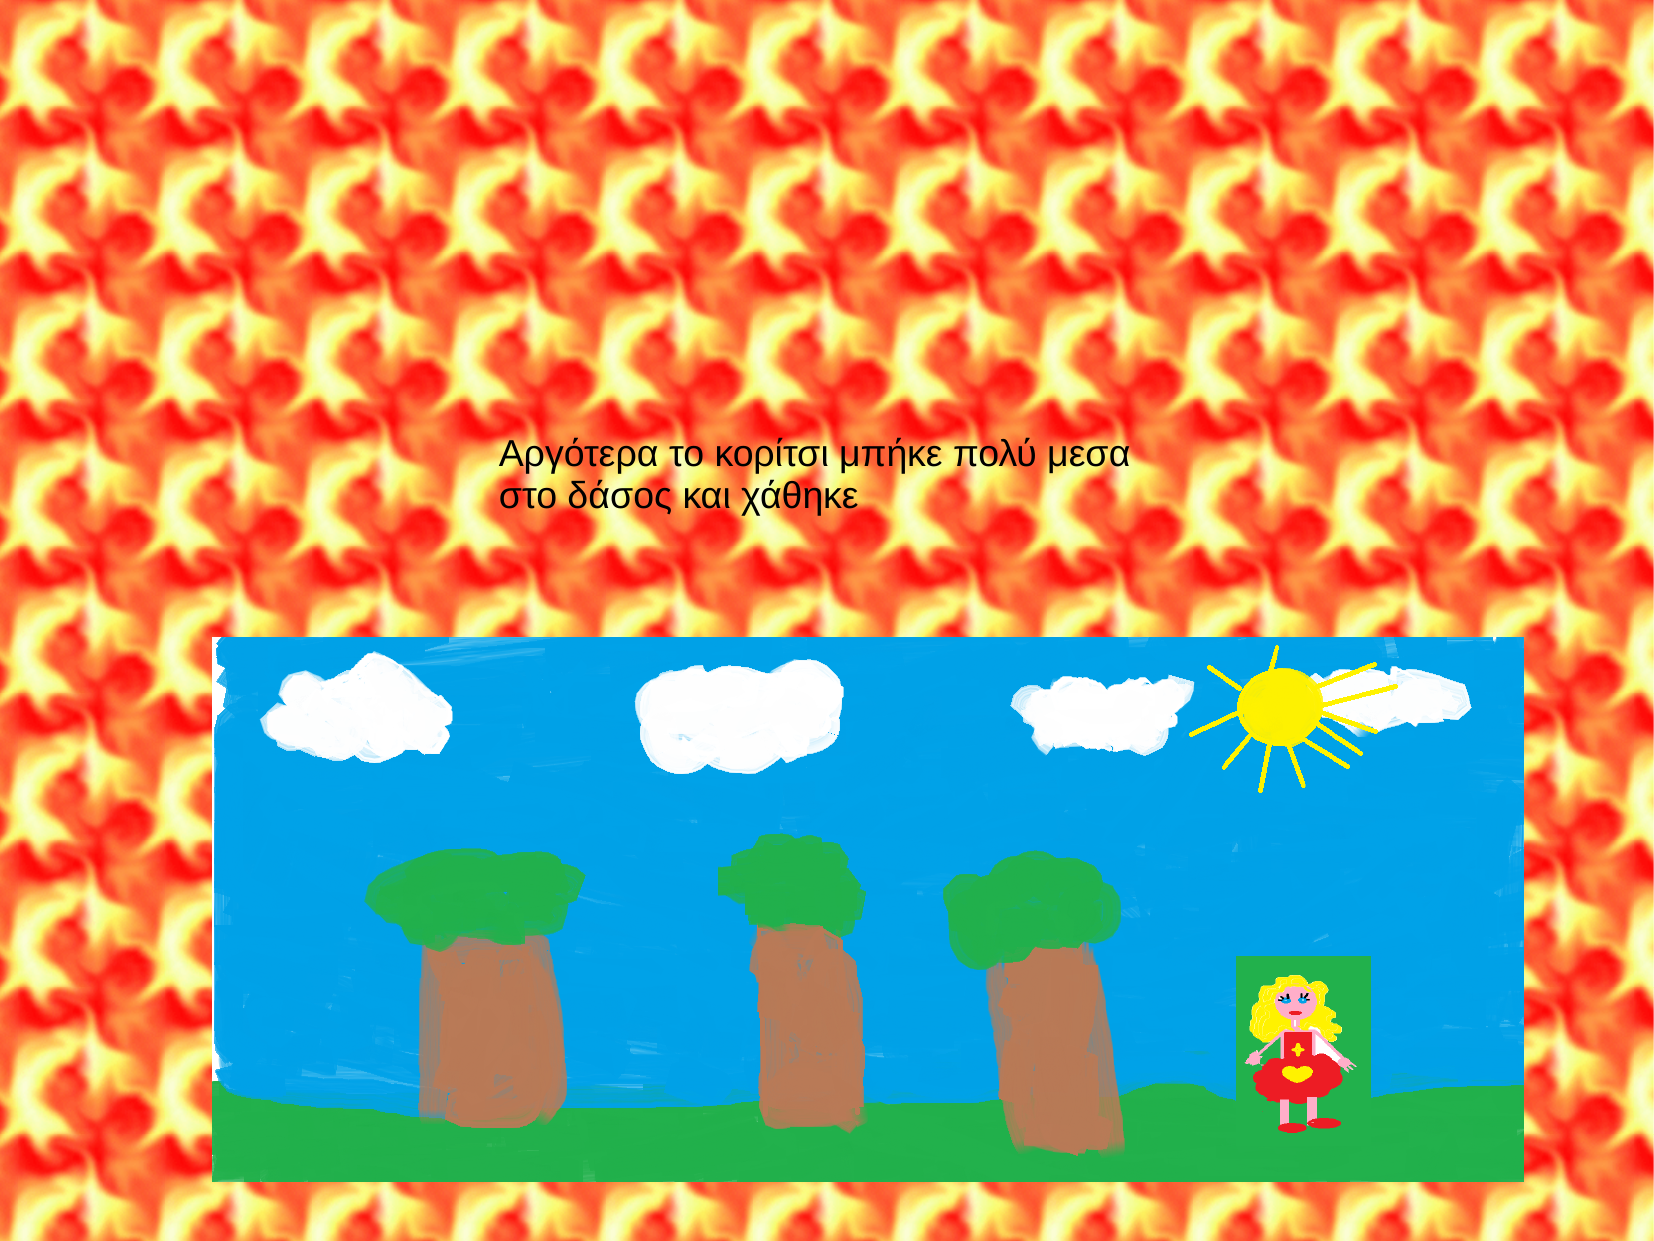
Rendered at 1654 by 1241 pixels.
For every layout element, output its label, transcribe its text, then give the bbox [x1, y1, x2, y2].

picture [0, 0, 1654, 1241]
text_box Αργότερα το κορίτσι μπήκε πολύ μεσα στο δάσος και χάθηκε [484, 425, 1193, 525]
